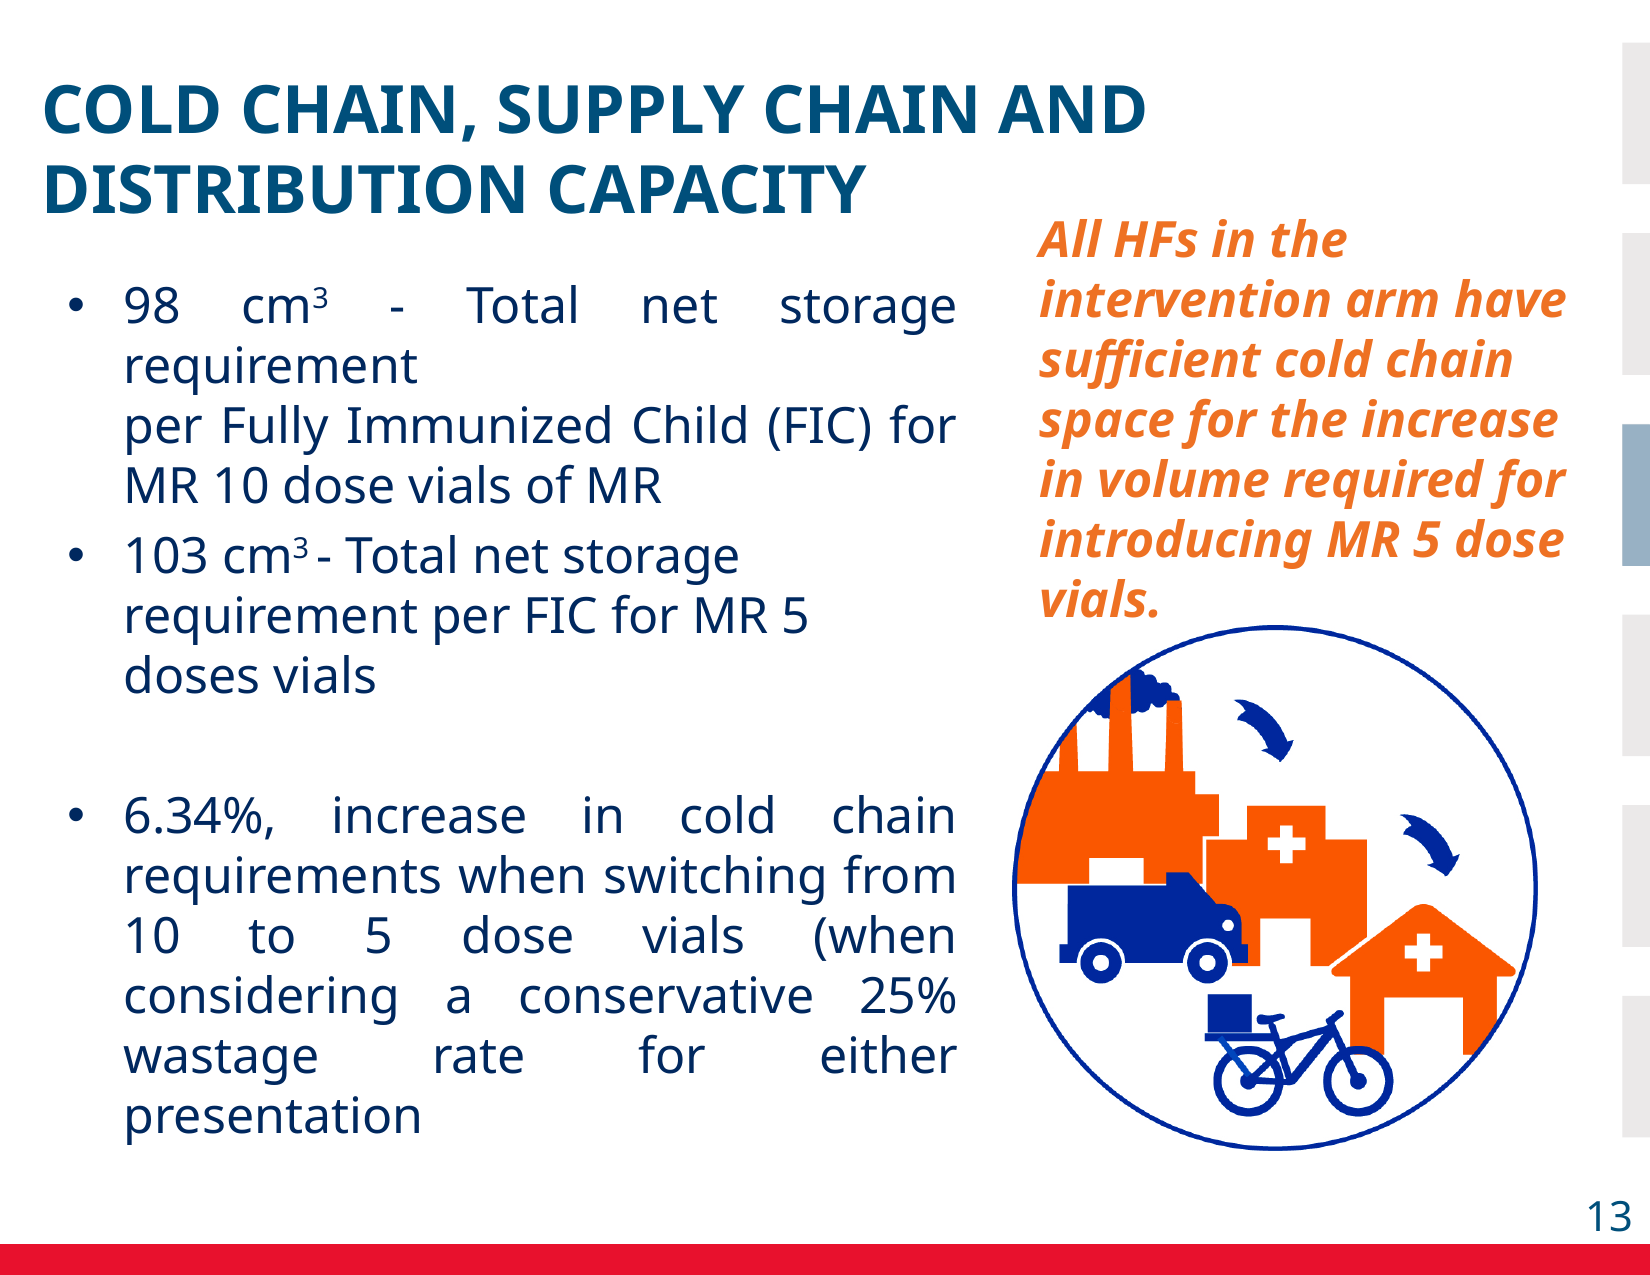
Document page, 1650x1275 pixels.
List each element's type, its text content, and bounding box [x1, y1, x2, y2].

text_box 98 cm3 - Total net storage requirement per Fully Immunized Child (FIC) for MR 10 dose vials of MR 103 cm3 - Total net storage requirement per FIC for MR 5 doses vials 6.34%, increase in cold chain requirements when switching from 10 to 5 dose vials (when considering a conservative 25% wastage rate for either presentation [50, 265, 975, 775]
text_box <number> [1265, 1181, 1650, 1250]
picture [1012, 625, 1538, 1151]
text_box All HFs in the intervention arm have sufficient cold chain space for the increase in volume required for introducing MR 5 dose vials. [1024, 199, 1613, 635]
title COLD CHAIN, SUPPLY CHAIN AND DISTRIBUTION CAPACITY [24, 53, 1375, 241]
